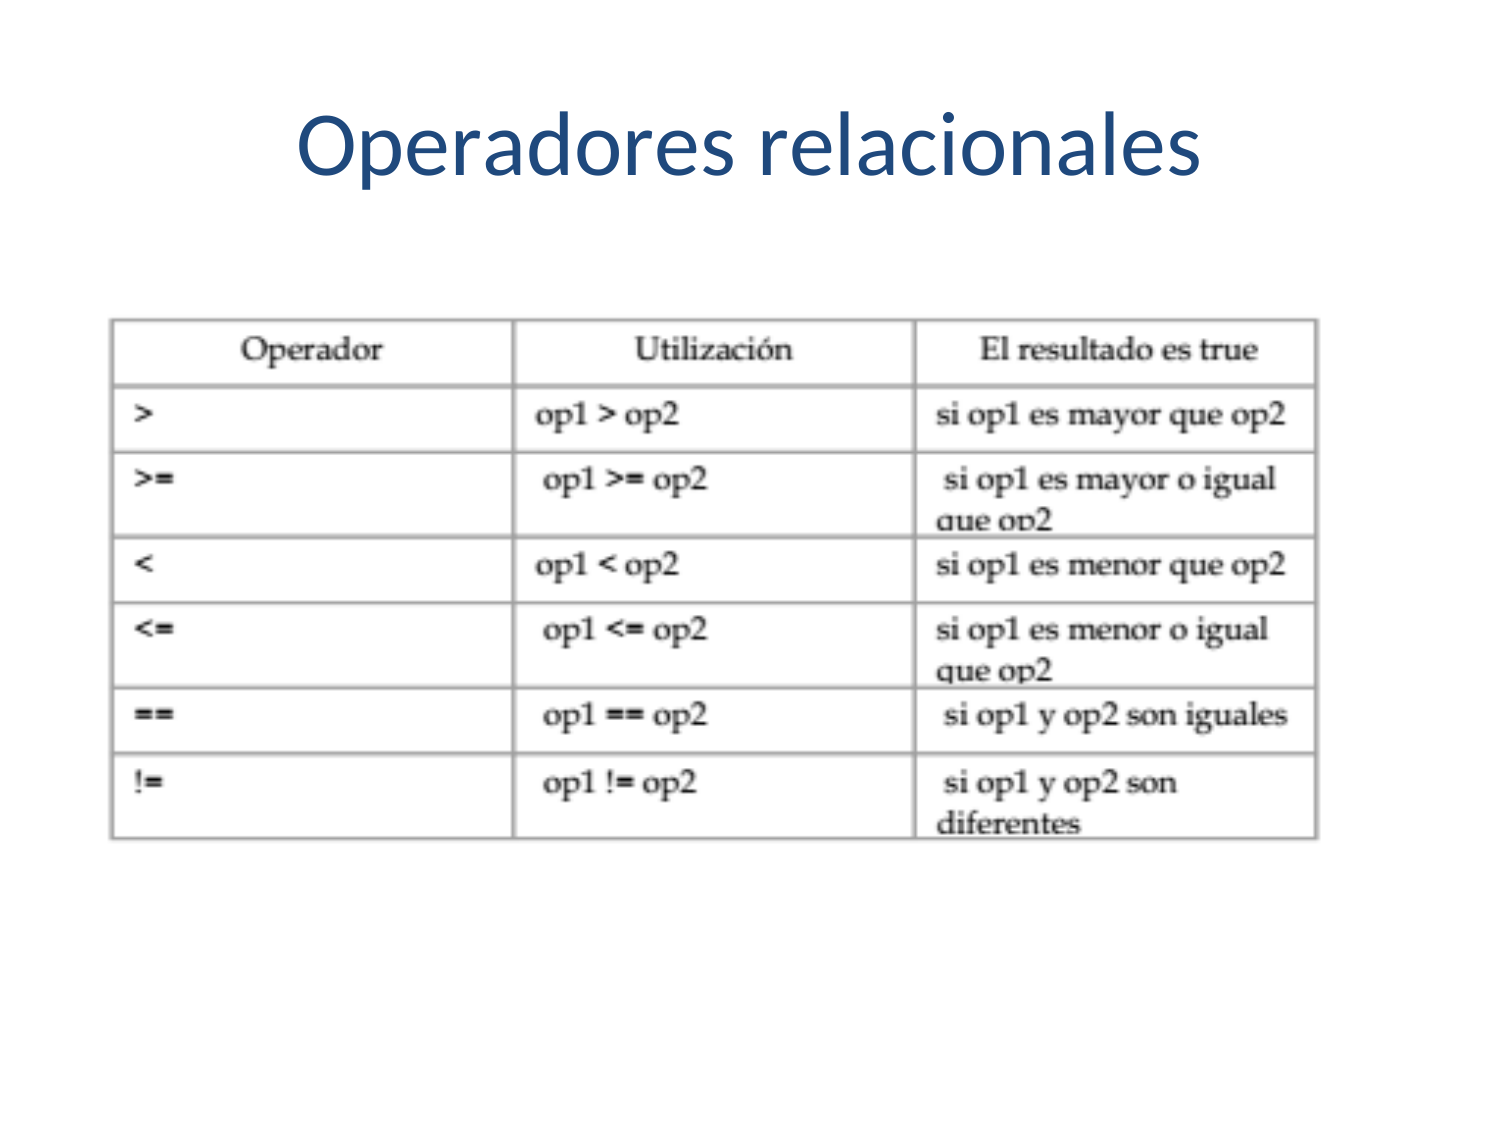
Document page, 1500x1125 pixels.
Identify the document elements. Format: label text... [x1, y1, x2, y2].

title Operadores relacionales [75, 45, 1426, 233]
picture [80, 290, 1356, 882]
